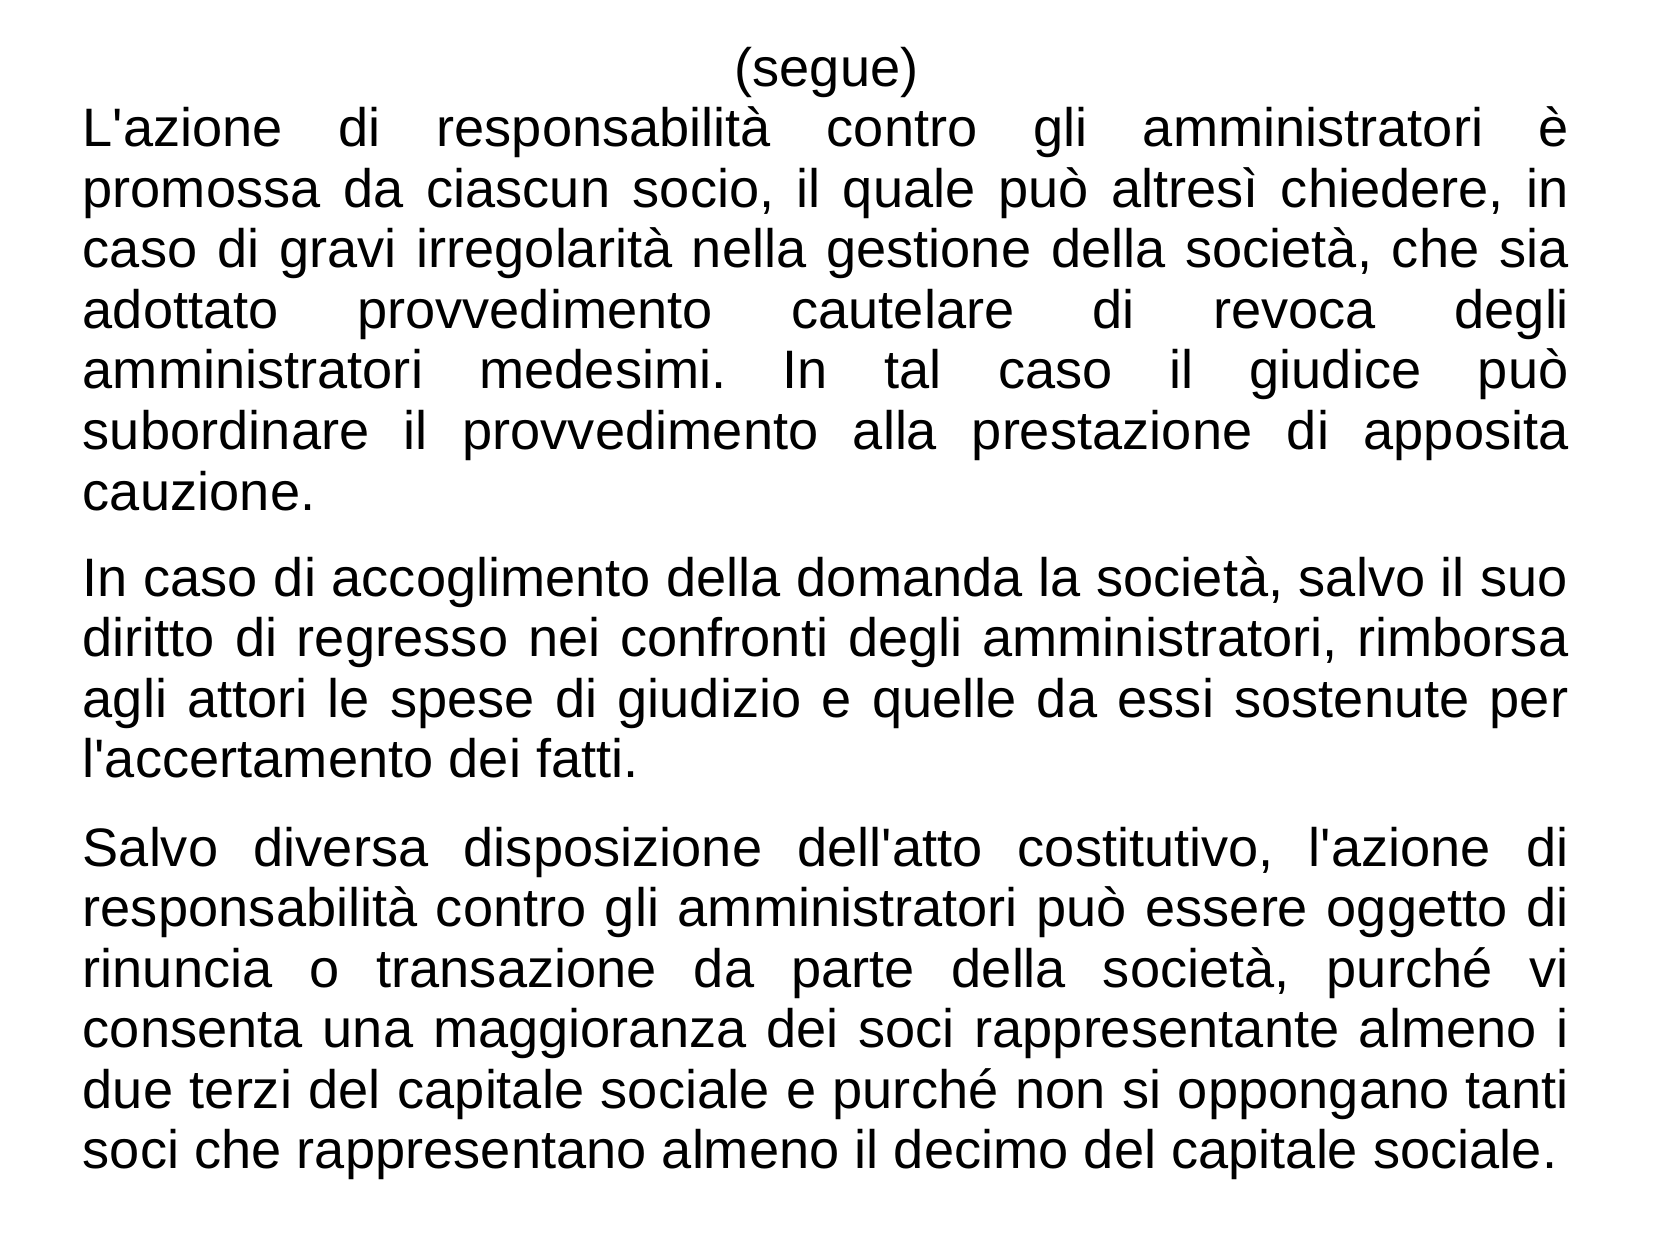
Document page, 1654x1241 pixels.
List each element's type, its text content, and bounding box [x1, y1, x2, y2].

subtitle (segue) L'azione di responsabilità contro gli amministratori è promossa da ciascun socio, il quale può altresì chiedere, in caso di gravi irregolarità nella gestione della società, che sia adottato provvedimento cautelare di revoca degli amministratori medesimi. In tal caso il giudice può subordinare il provvedimento alla prestazione di apposita cauzione. In caso di accoglimento della domanda la società, salvo il suo diritto di regresso nei confronti degli amministratori, rimborsa agli attori le spese di giudizio e quelle da essi sostenute per l'accertamento dei fatti. Salvo diversa disposizione dell'atto costitutivo, l'azione di responsabilità contro gli amministratori può essere oggetto di rinuncia o transazione da parte della società, purché vi consenta una maggioranza dei soci rappresentante almeno i due terzi del capitale sociale e purché non si oppongano tanti soci che rappresentano almeno il decimo del capitale sociale. [82, 7, 1571, 1211]
